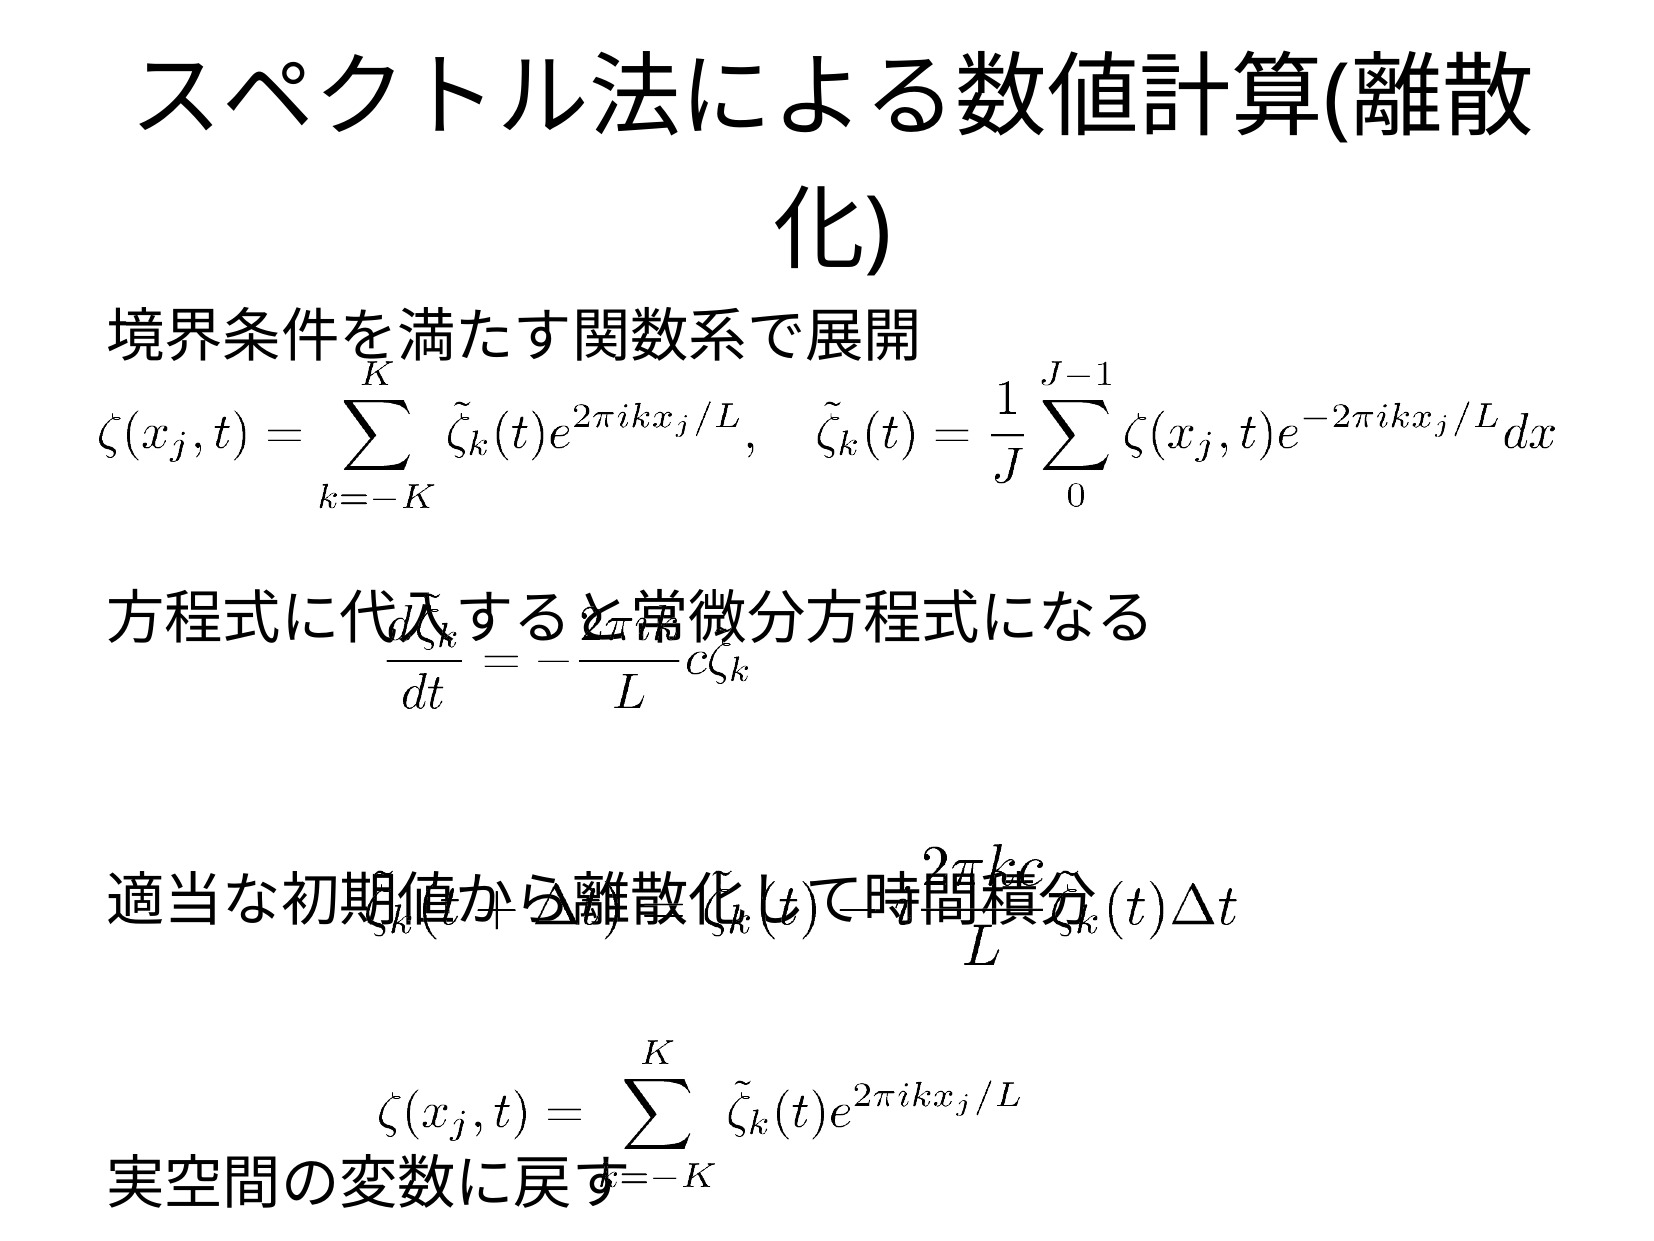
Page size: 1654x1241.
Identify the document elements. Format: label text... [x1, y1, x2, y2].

title スペクトル法による数値計算(離散化) [88, 59, 1577, 252]
list 境界条件を満たす関数系で展開 方程式に代入すると常微分方程式になる 適当な初期値から離散化して時間積分 実空間の変数に戻す [88, 288, 1577, 1093]
picture [353, 839, 1252, 968]
picture [368, 1033, 1034, 1194]
picture [382, 590, 763, 711]
picture [88, 354, 1569, 515]
